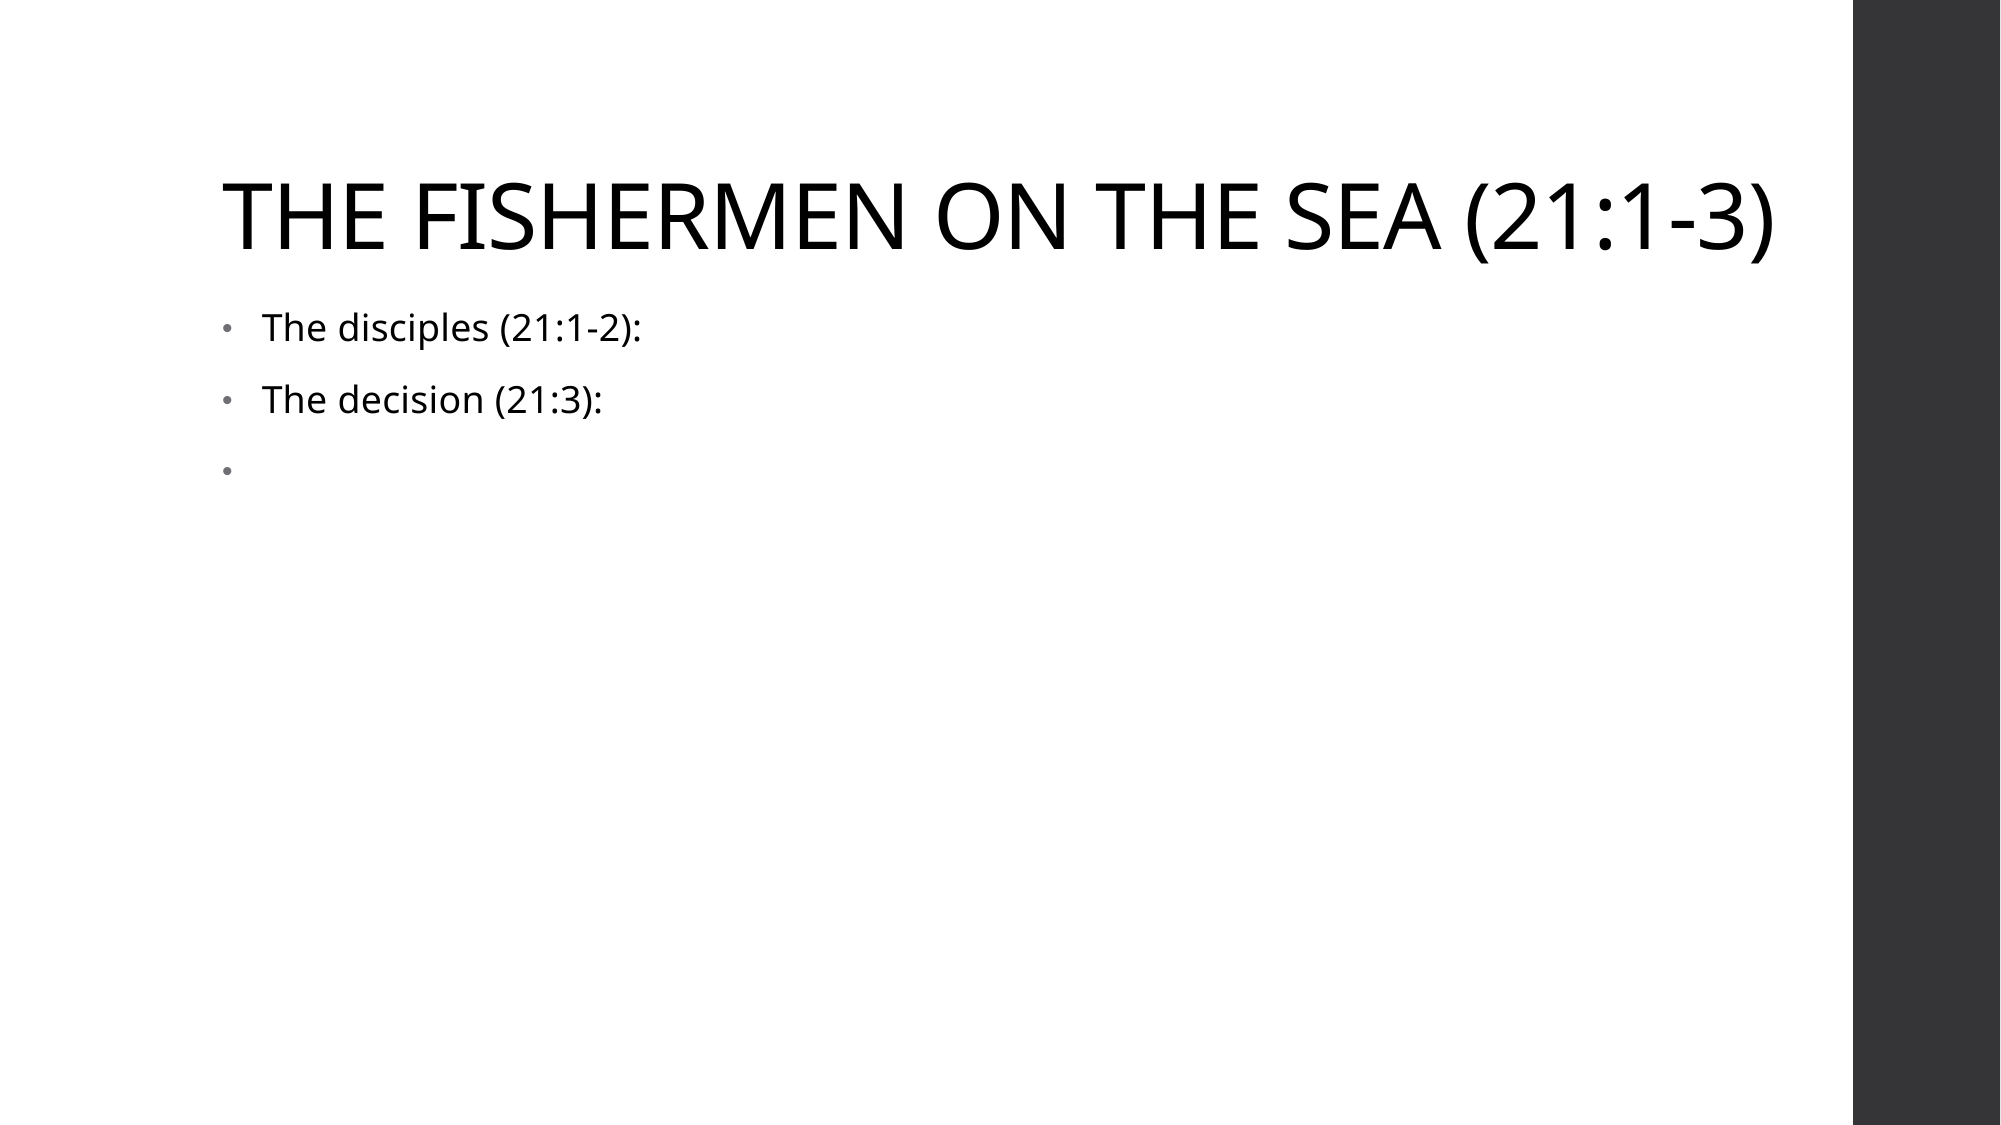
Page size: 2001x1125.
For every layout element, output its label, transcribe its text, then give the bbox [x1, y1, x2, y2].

title THE FISHERMEN ON THE SEA (21:1-3) [206, 60, 1797, 278]
list The disciples (21:1-2): The decision (21:3): [206, 299, 1617, 1014]
